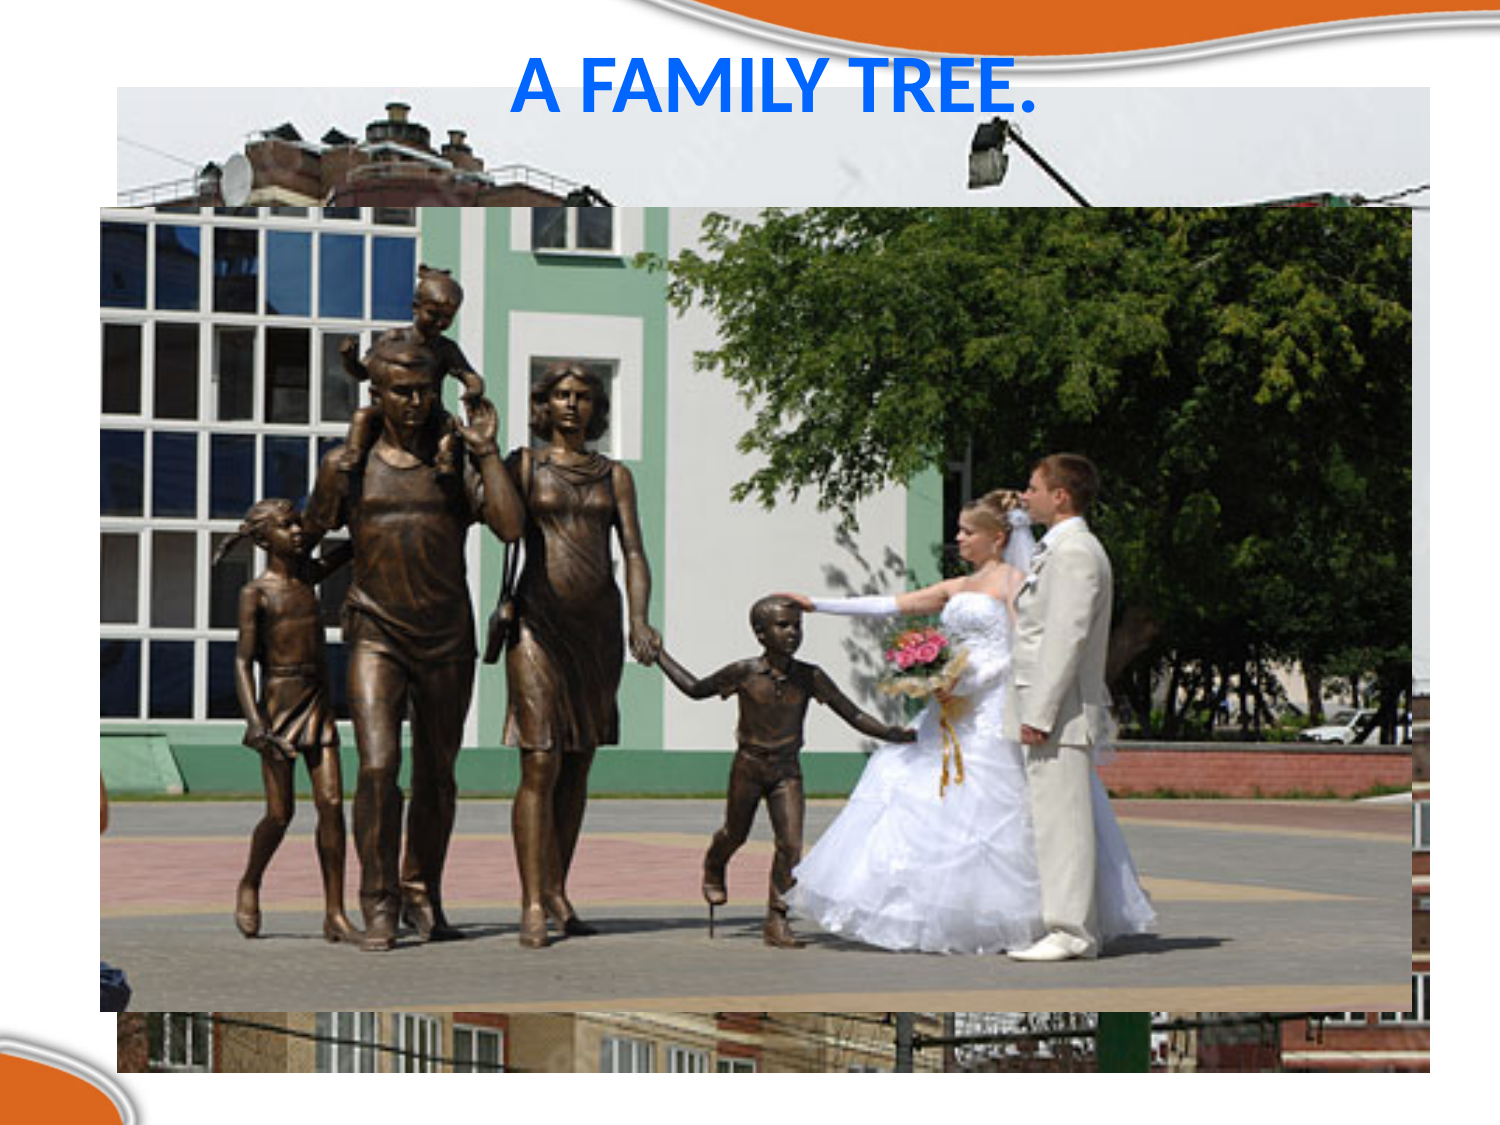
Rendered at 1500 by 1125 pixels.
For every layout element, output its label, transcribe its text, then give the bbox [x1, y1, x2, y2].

picture [0, 0, 1500, 1125]
title A FAMILY TREE. [125, 42, 1425, 185]
